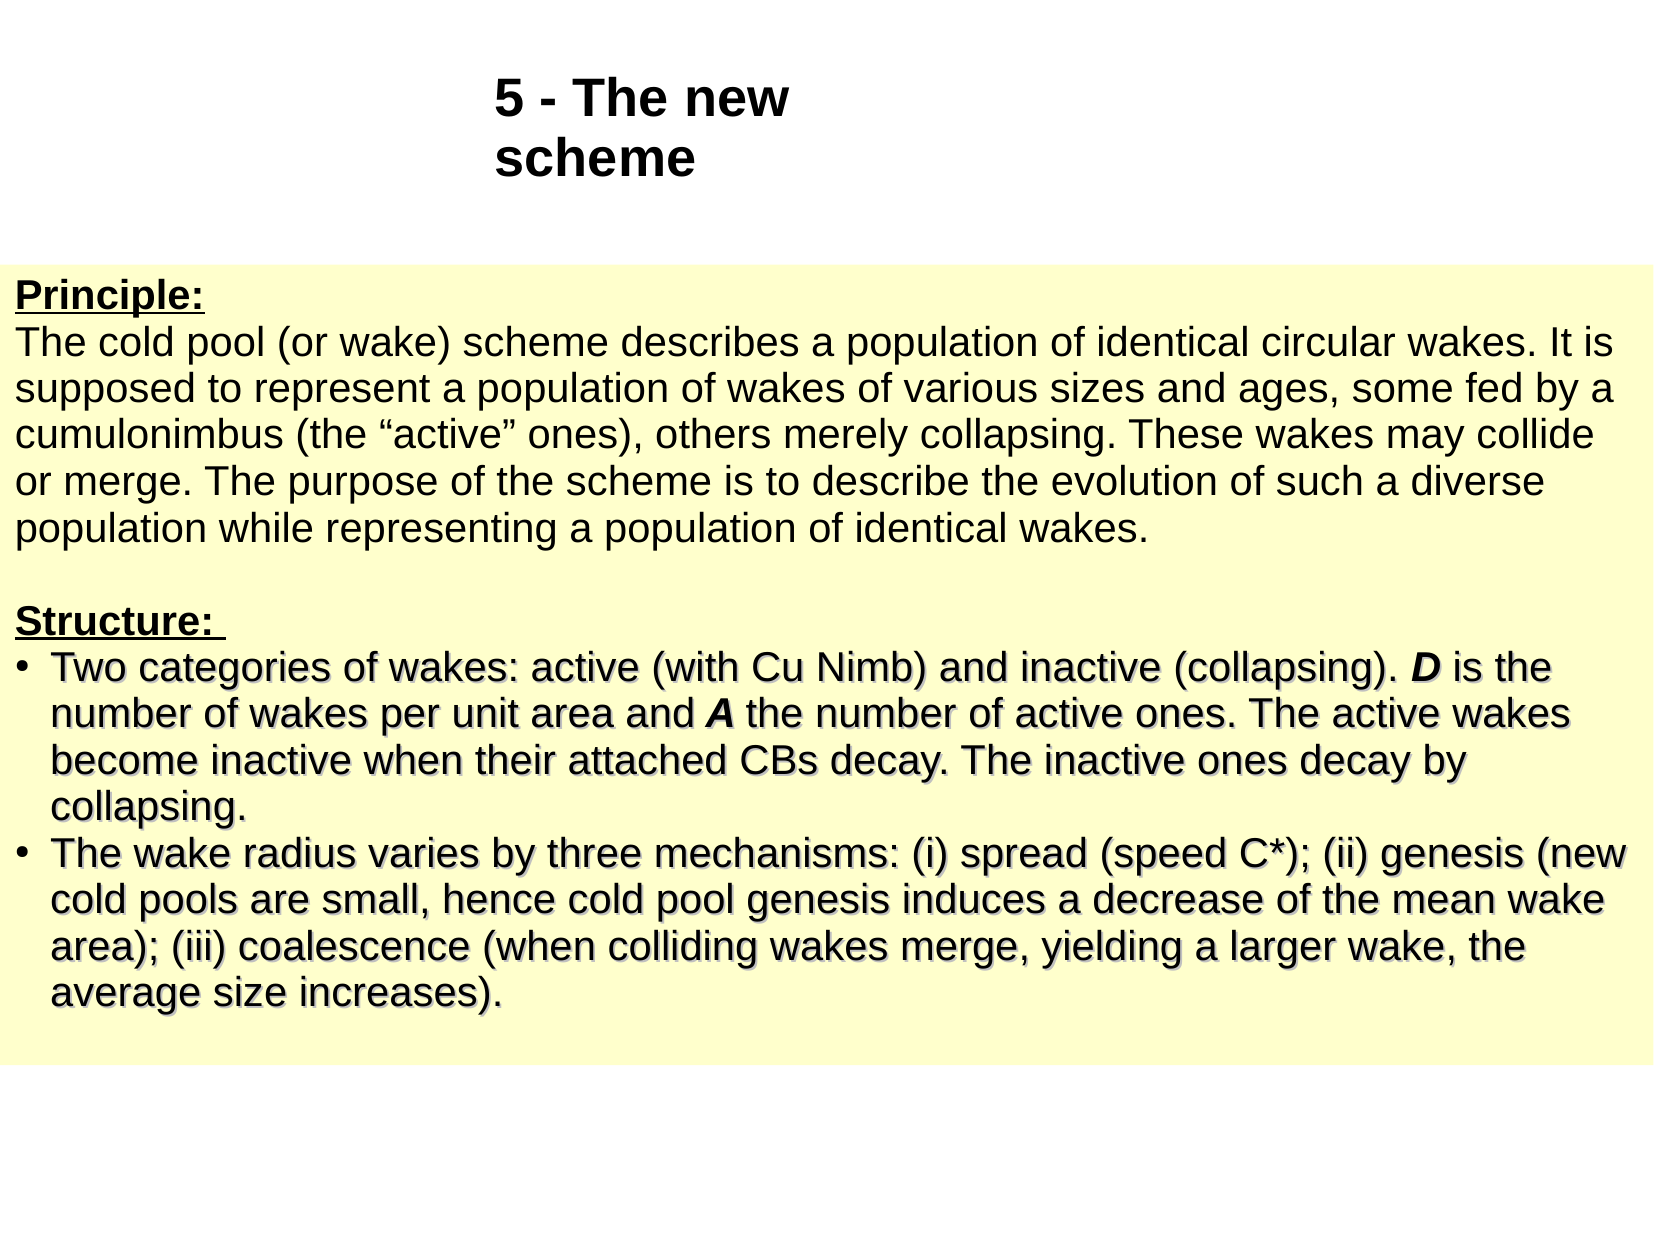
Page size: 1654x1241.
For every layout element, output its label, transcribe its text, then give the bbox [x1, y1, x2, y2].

text_box 5 - The new scheme [479, 60, 1021, 196]
text_box Principle: The cold pool (or wake) scheme describes a population of identical circular wakes. It is supposed to represent a population of wakes of various sizes and ages, some fed by a cumulonimbus (the “active” ones), others merely collapsing. These wakes may collide or merge. The purpose of the scheme is to describe the evolution of such a diverse population while representing a population of identical wakes. Structure: Two categories of wakes: active (with Cu Nimb) and inactive (collapsing). D is the number of wakes per unit area and A the number of active ones. The active wakes become inactive when their attached CBs decay. The inactive ones decay by collapsing. The wake radius varies by three mechanisms: (i) spread (speed C*); (ii) genesis (new cold pools are small, hence cold pool genesis induces a decrease of the mean wake area); (iii) coalescence (when colliding wakes merge, yielding a larger wake, the average size increases). [0, 264, 1654, 1066]
